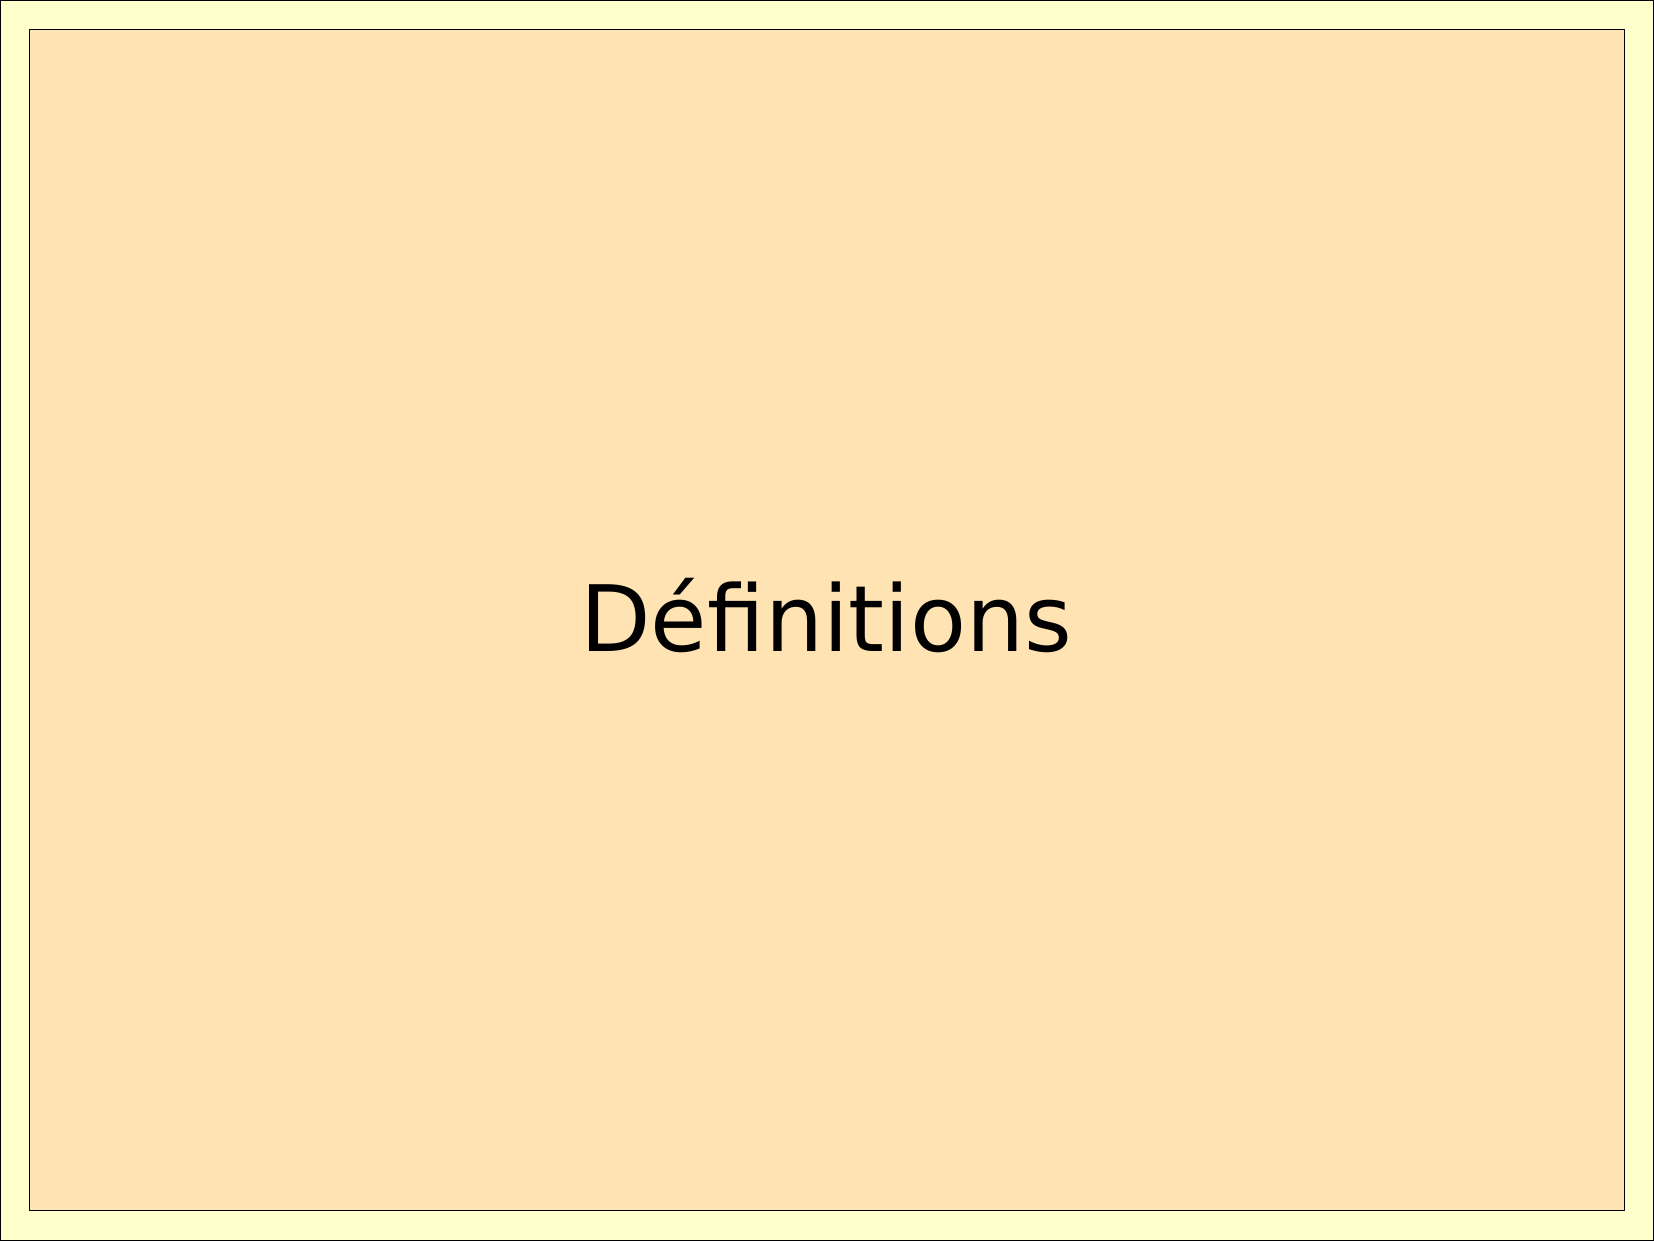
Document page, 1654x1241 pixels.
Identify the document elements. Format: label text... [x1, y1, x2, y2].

title Définitions [82, 516, 1571, 724]
